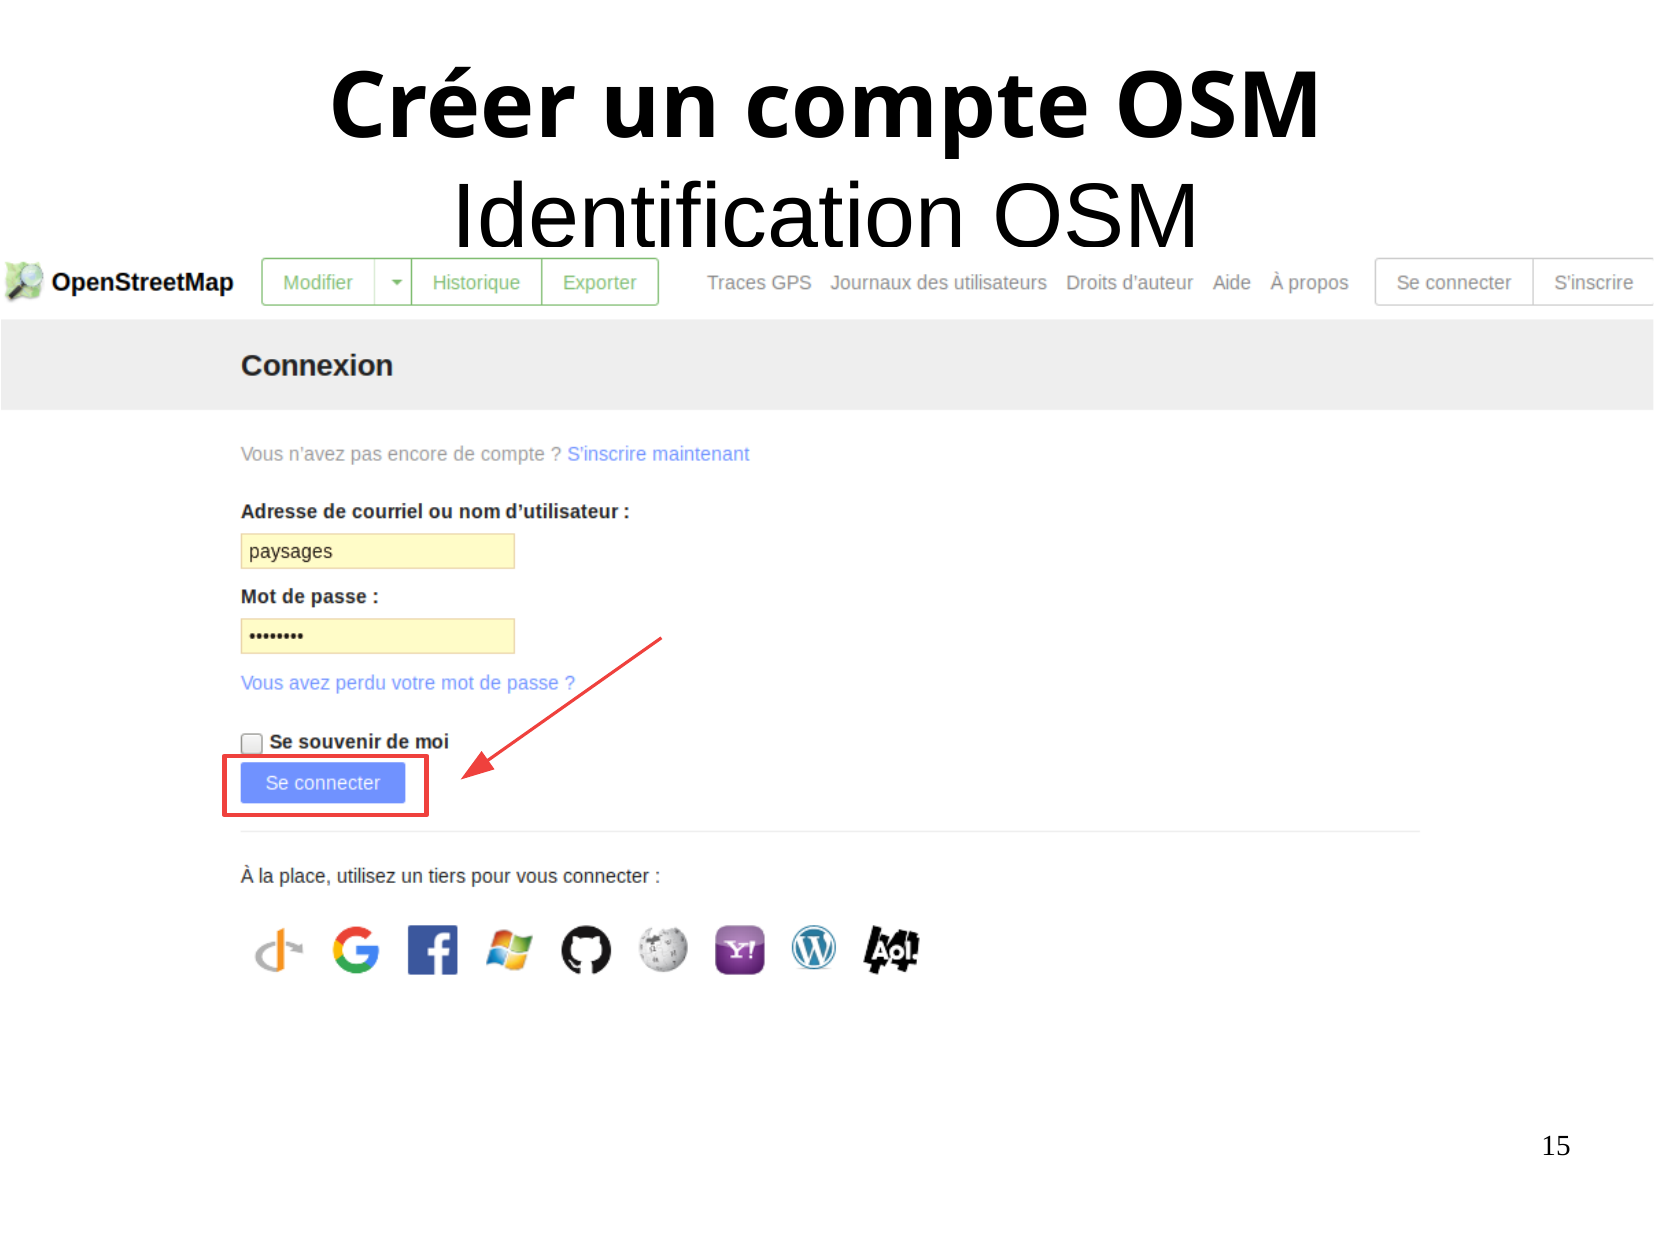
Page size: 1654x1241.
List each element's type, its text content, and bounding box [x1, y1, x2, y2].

picture [1, 247, 1654, 994]
title Créer un compte OSM Identification OSM [82, 49, 1571, 247]
